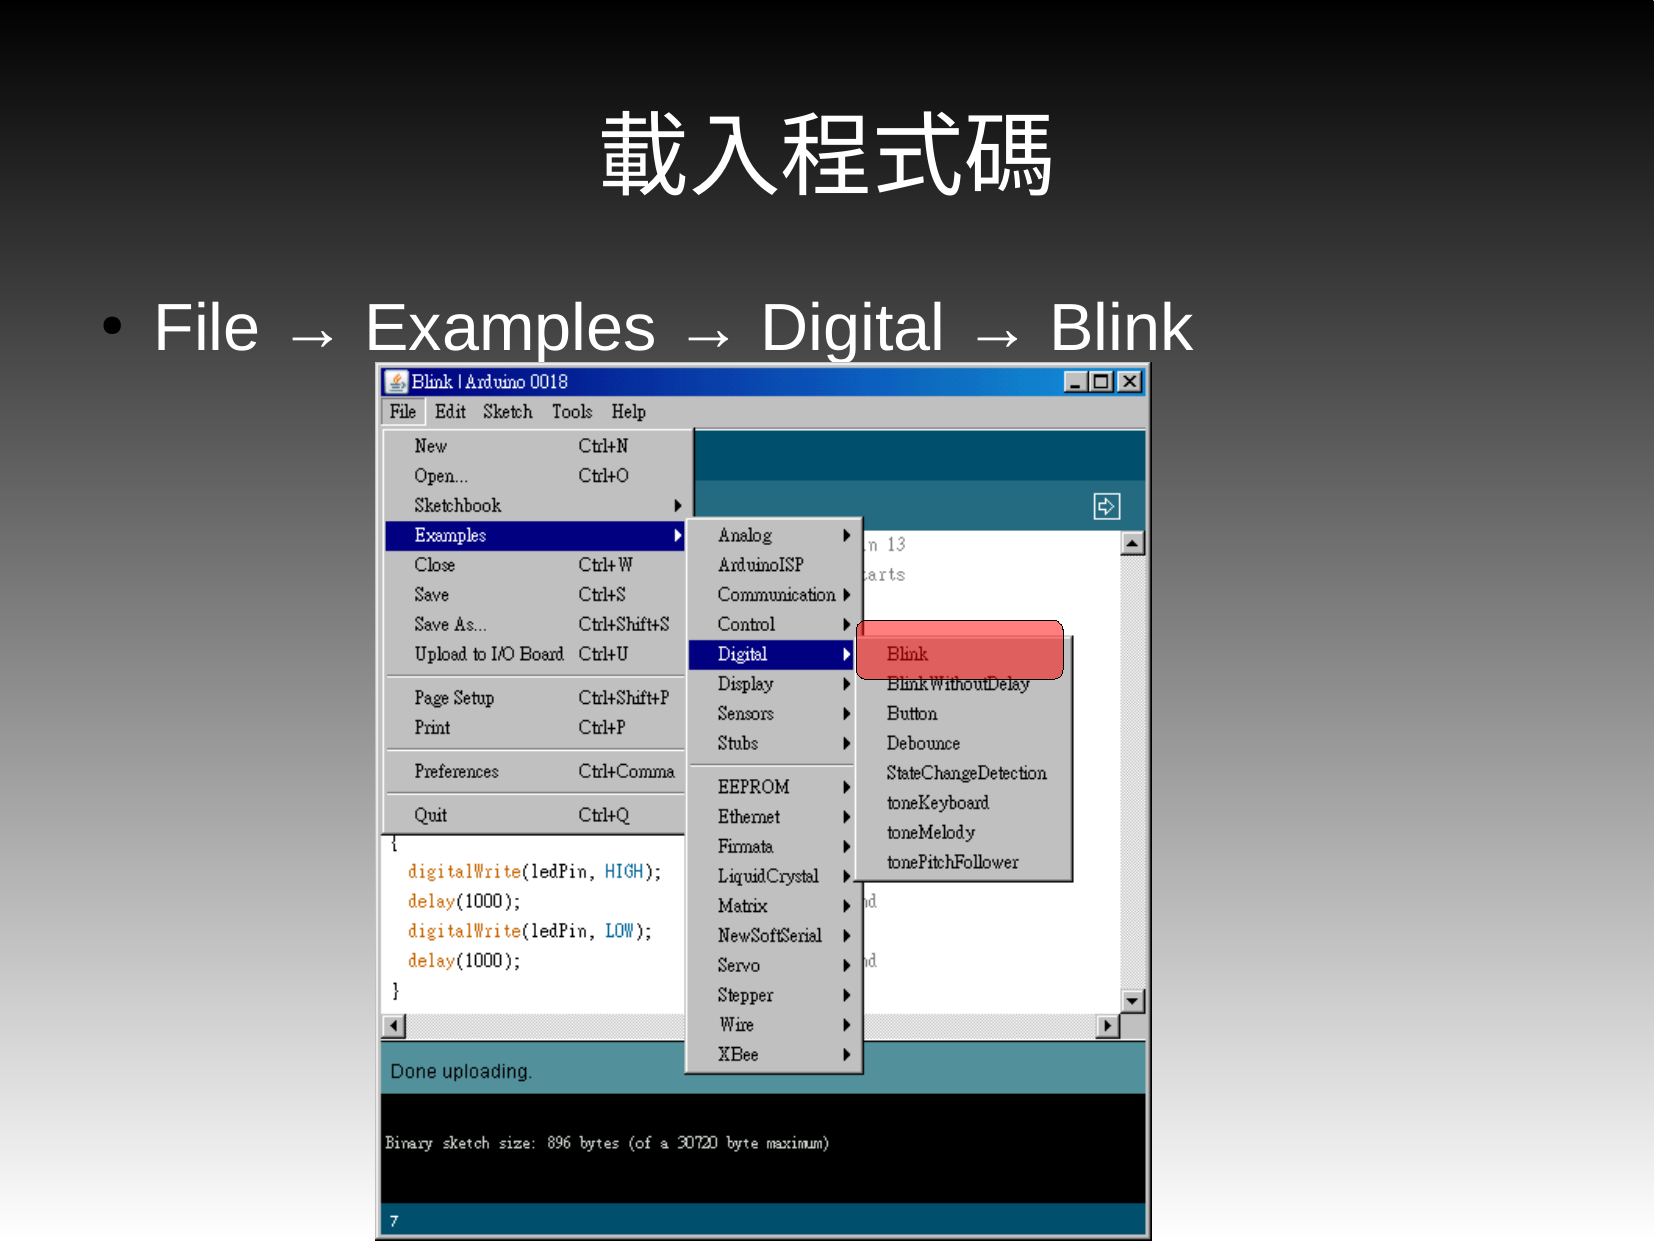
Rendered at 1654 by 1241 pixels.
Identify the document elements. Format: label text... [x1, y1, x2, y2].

picture [375, 362, 1152, 1241]
list File → Examples → Digital → Blink [82, 290, 1571, 1094]
title 載入程式碼 [82, 56, 1571, 250]
text_box [856, 620, 1064, 680]
